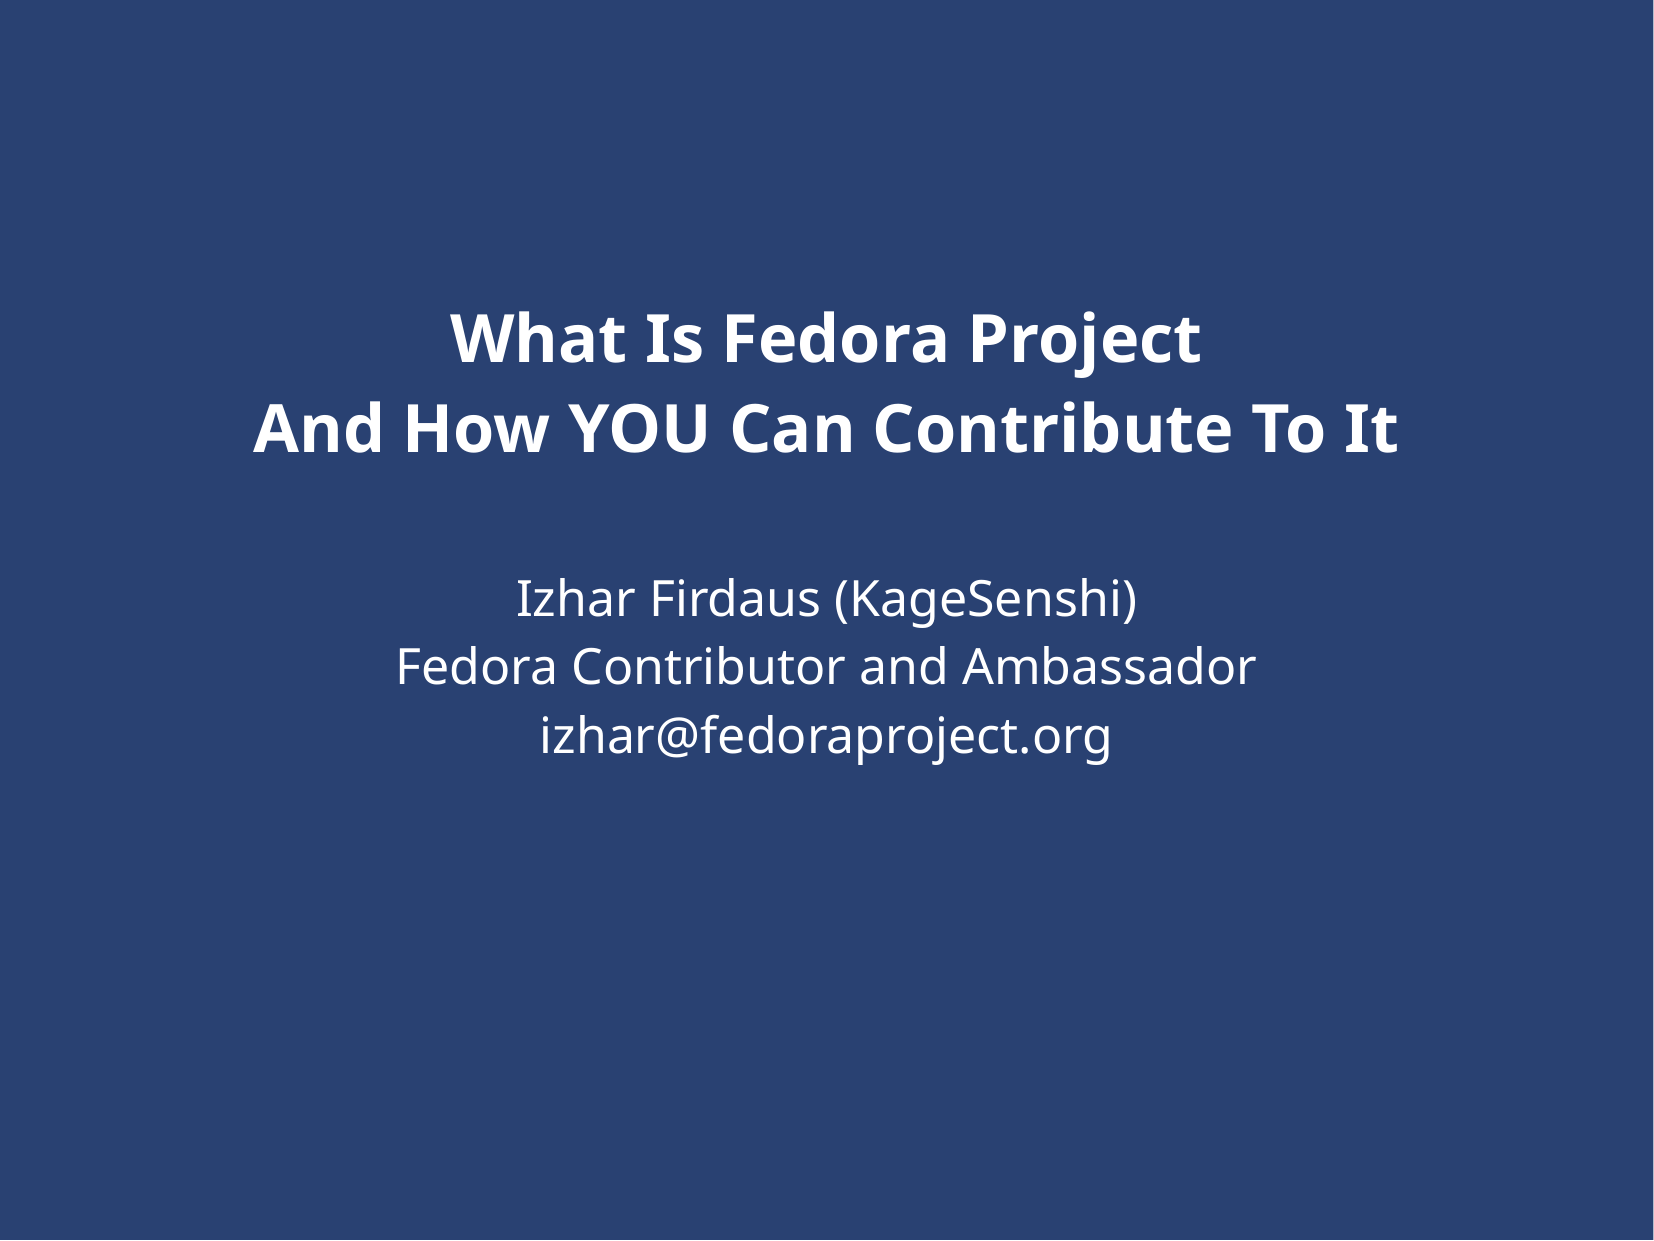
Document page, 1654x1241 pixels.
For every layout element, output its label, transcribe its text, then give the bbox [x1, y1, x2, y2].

subtitle What Is Fedora Project And How YOU Can Contribute To It Izhar Firdaus (KageSenshi) Fedora Contributor and Ambassador izhar@fedoraproject.org [82, 49, 1571, 1109]
